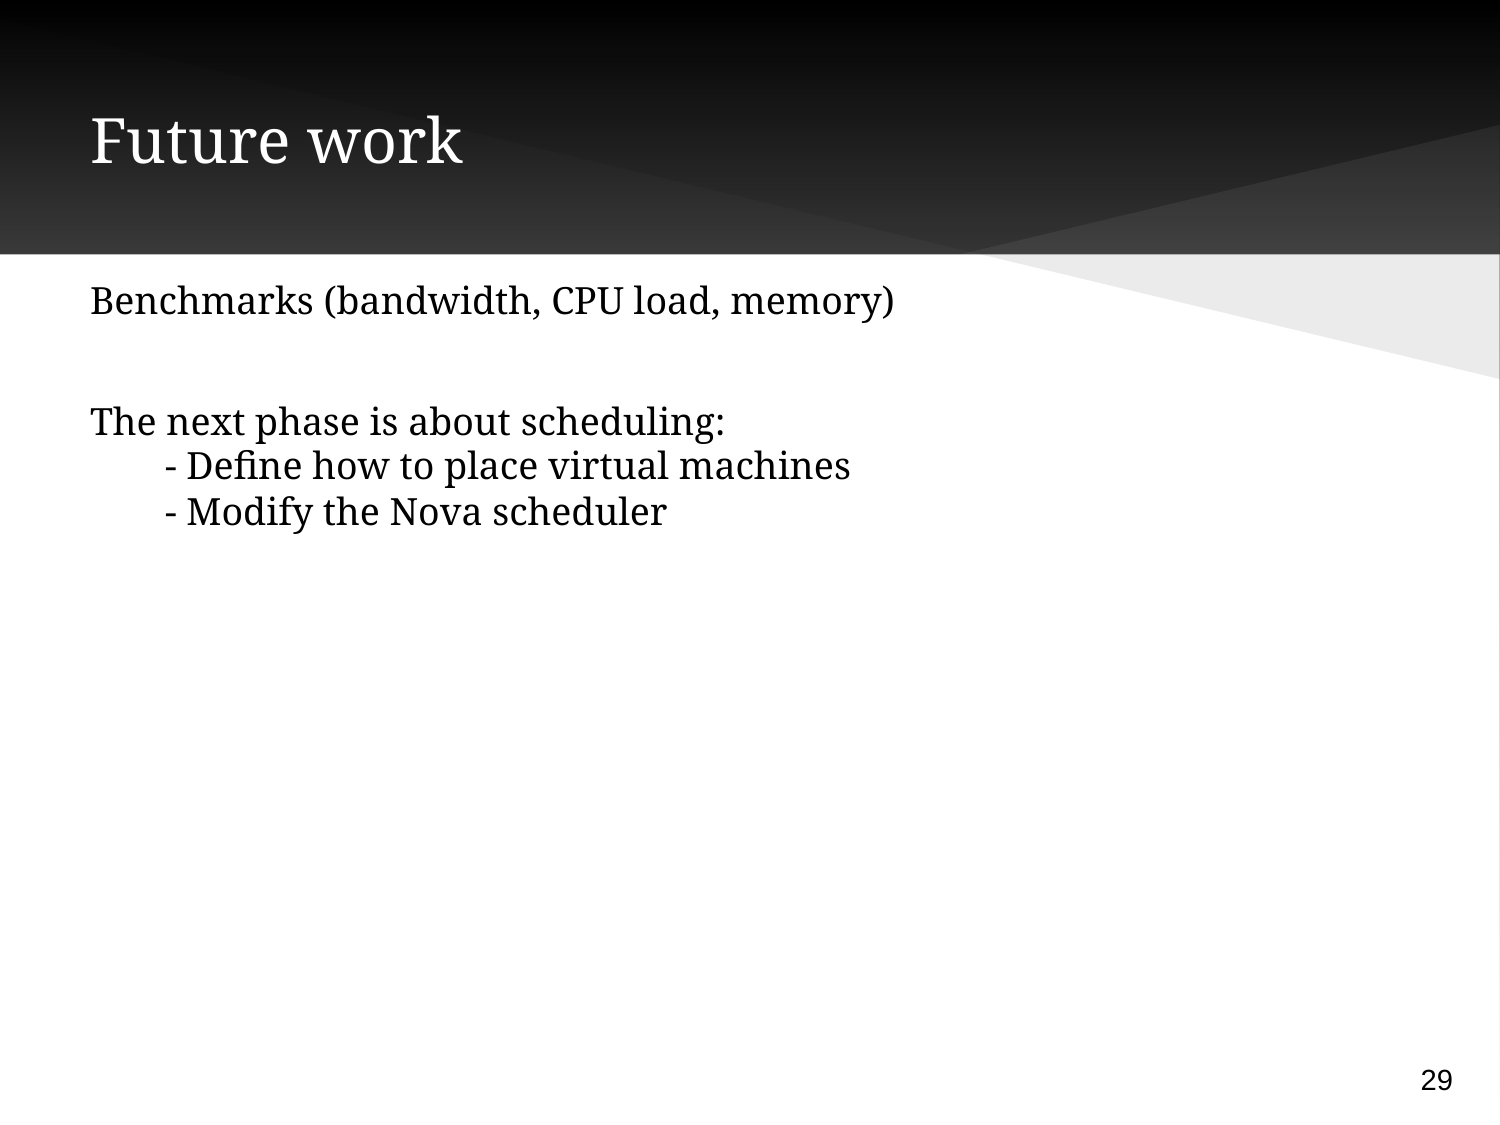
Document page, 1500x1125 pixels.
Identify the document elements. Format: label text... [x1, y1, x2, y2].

title Future work [75, 45, 1425, 233]
text_box 29 [1405, 1046, 1471, 1097]
list Benchmarks (bandwidth, CPU load, memory) The next phase is about scheduling: - Define how to place virtual machines - Modify the Nova scheduler [75, 262, 1425, 1078]
